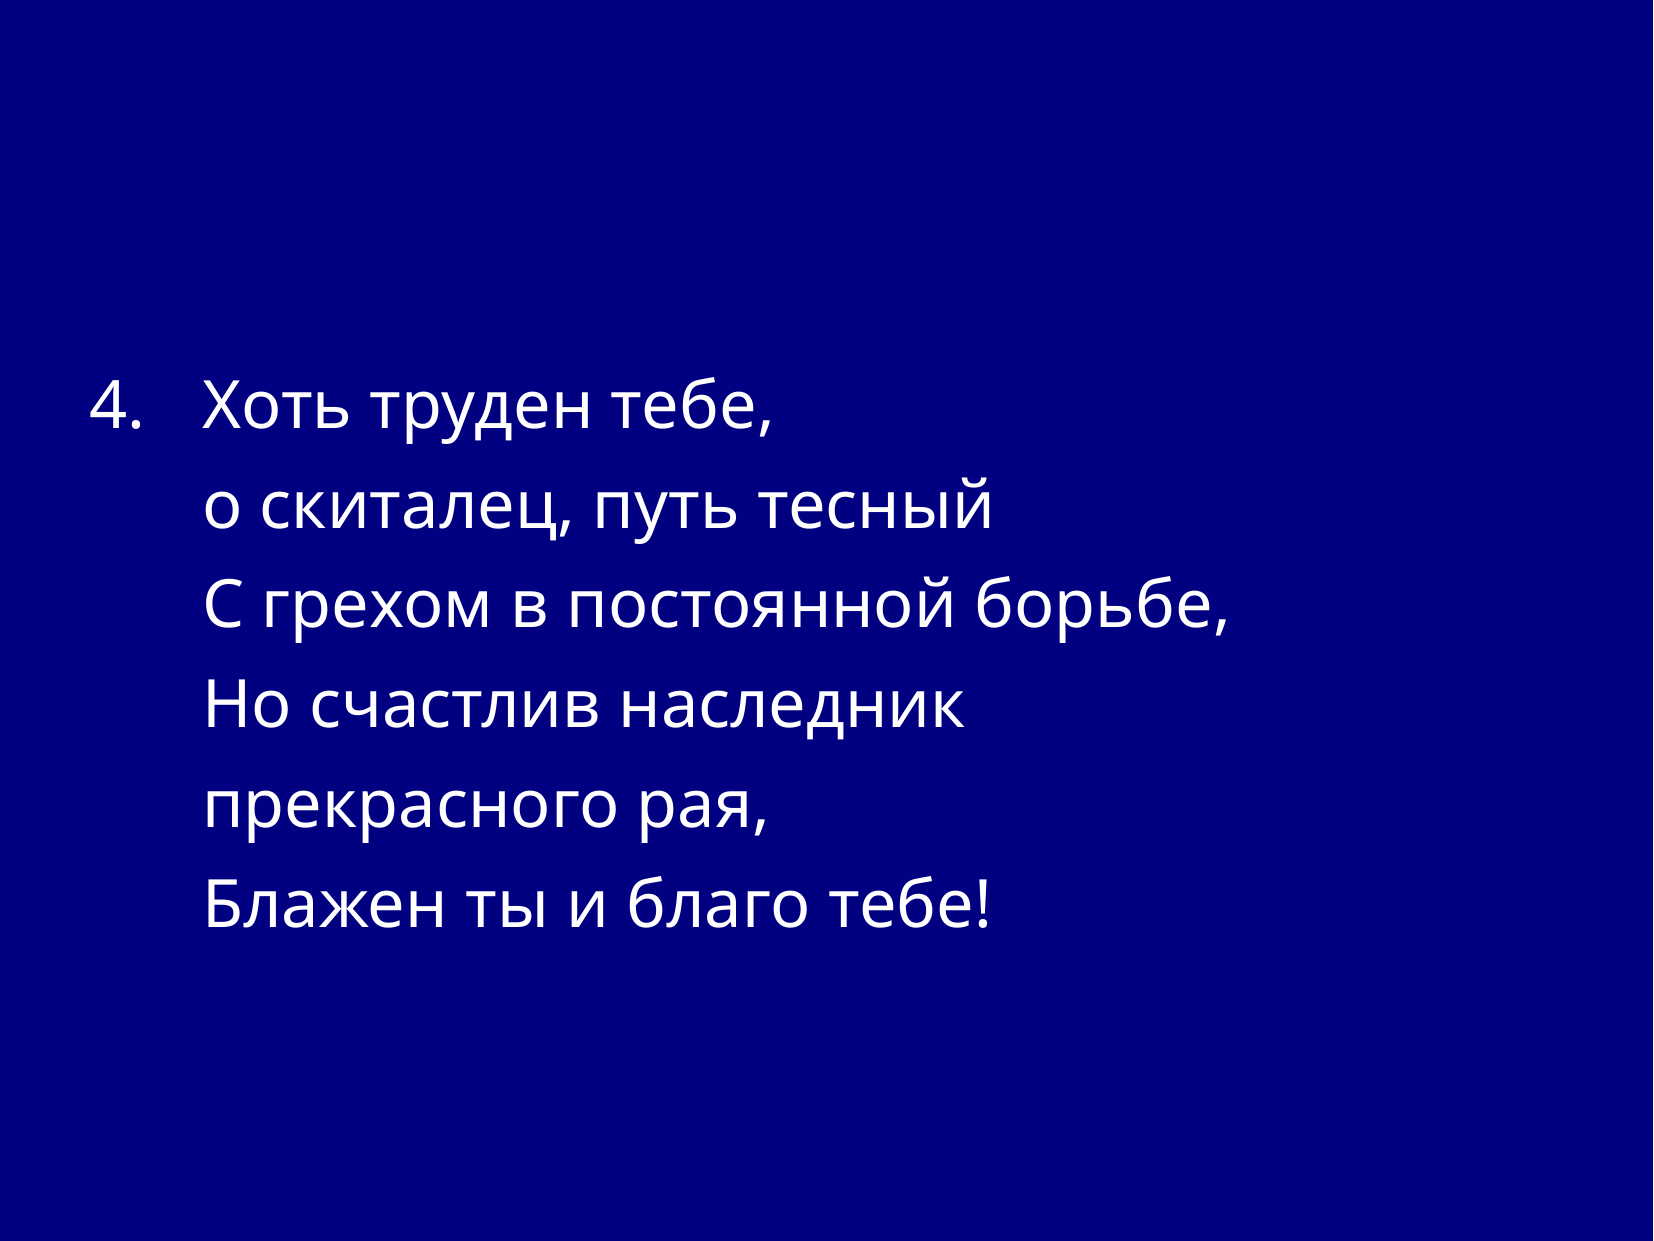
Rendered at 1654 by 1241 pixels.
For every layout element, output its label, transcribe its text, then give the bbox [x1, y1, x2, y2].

text_box 4. Хоть труден тебе, о скиталец, путь тесный С грехом в постоянной борьбе, Но счастлив наследник прекрасного рая, Блажен ты и благо тебе! [75, 150, 1576, 1163]
